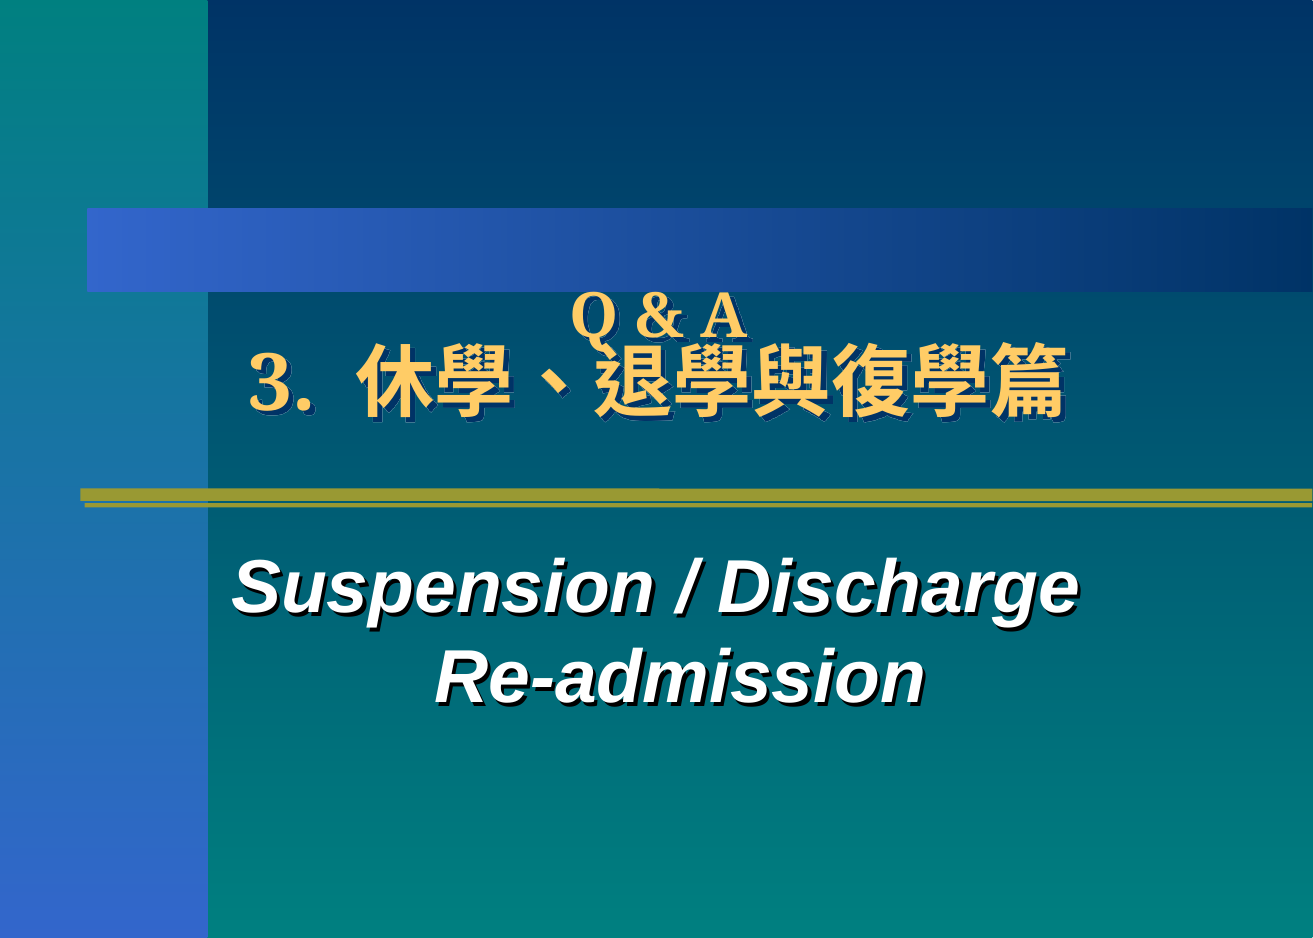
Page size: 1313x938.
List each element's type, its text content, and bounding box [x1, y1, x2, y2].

text_box Q & A 3. 休學、退學與復學篇 [101, 280, 1217, 436]
text_box [0, 0, 1312, 938]
text_box Suspension / Discharge Re-admission [197, 531, 1116, 863]
